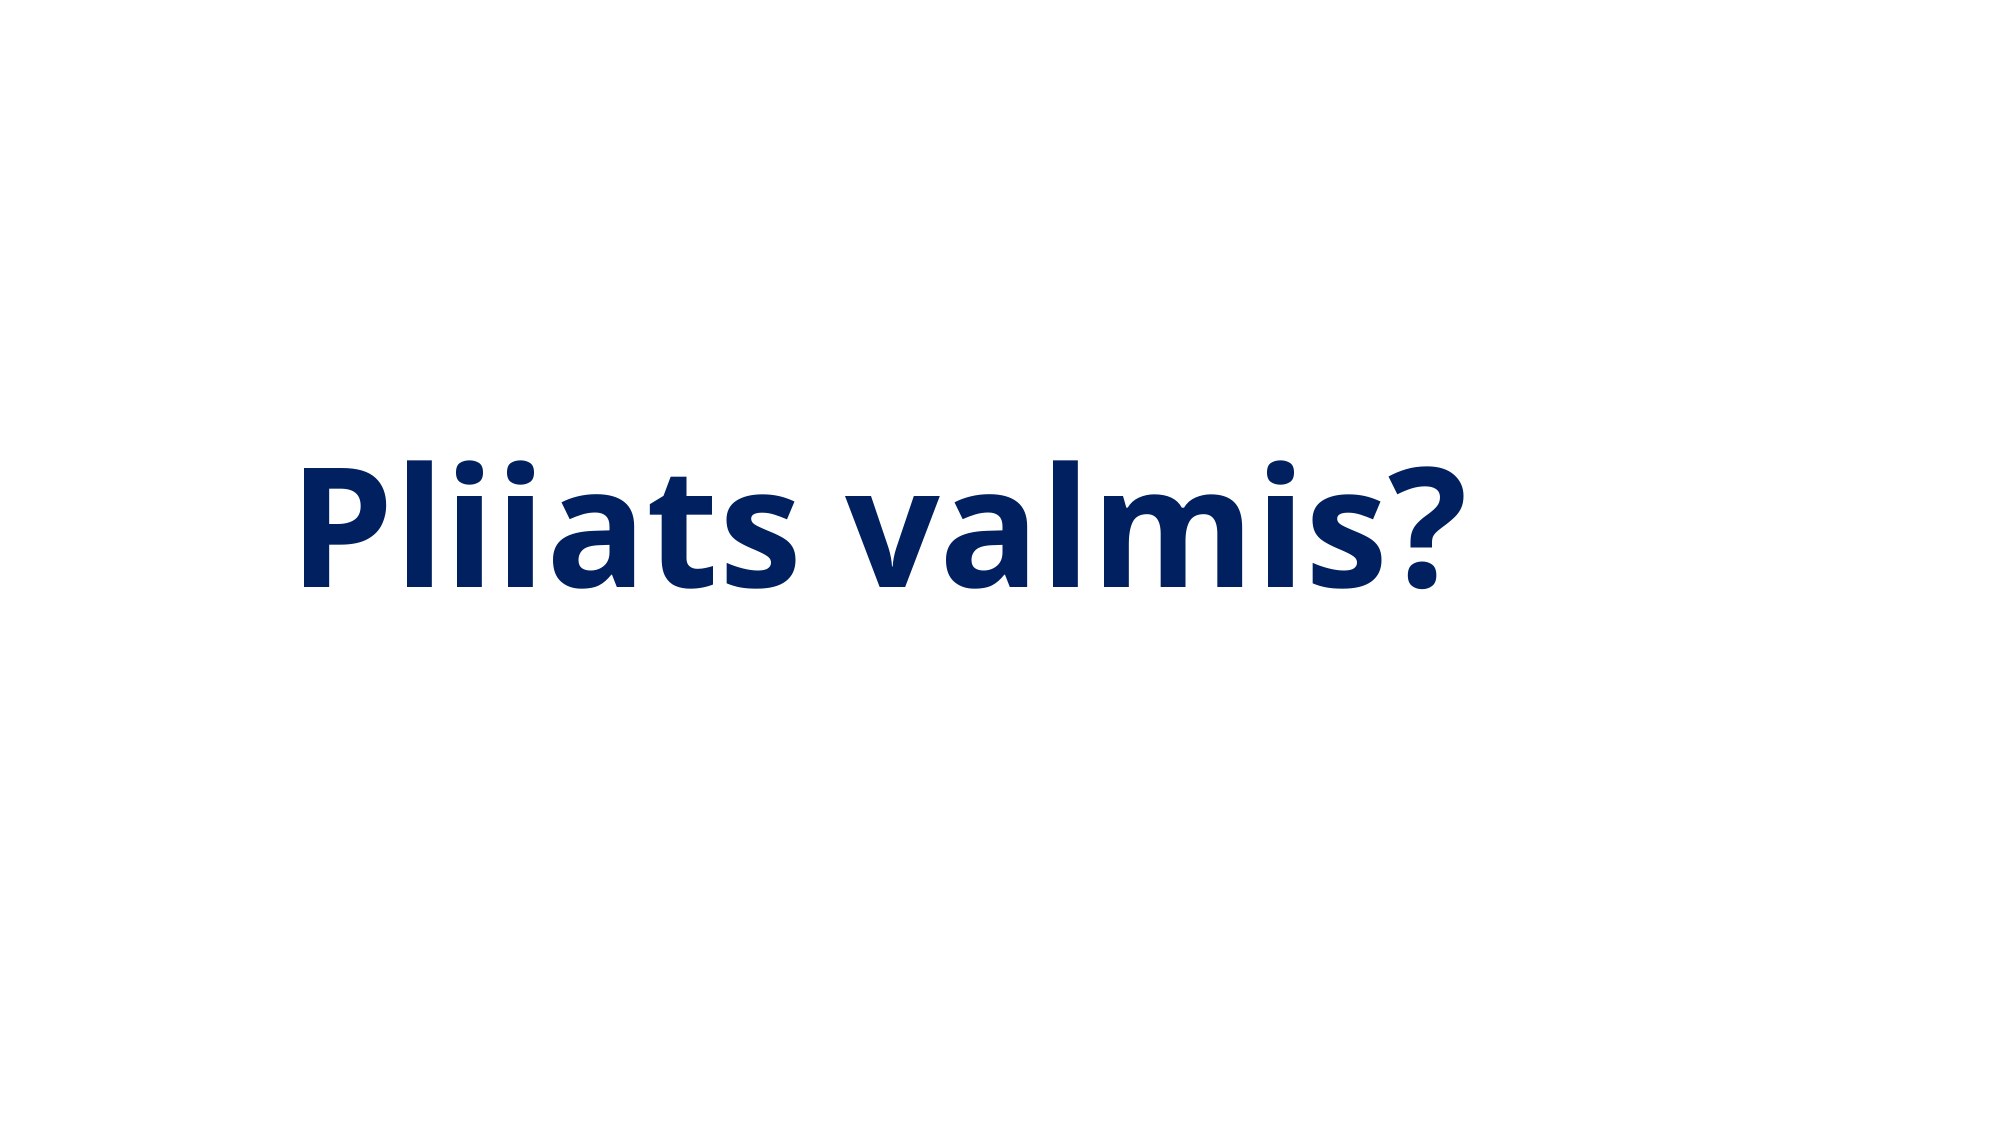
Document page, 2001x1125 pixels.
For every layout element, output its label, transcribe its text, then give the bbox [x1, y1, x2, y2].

title Pliiats valmis? [108, 427, 1650, 641]
